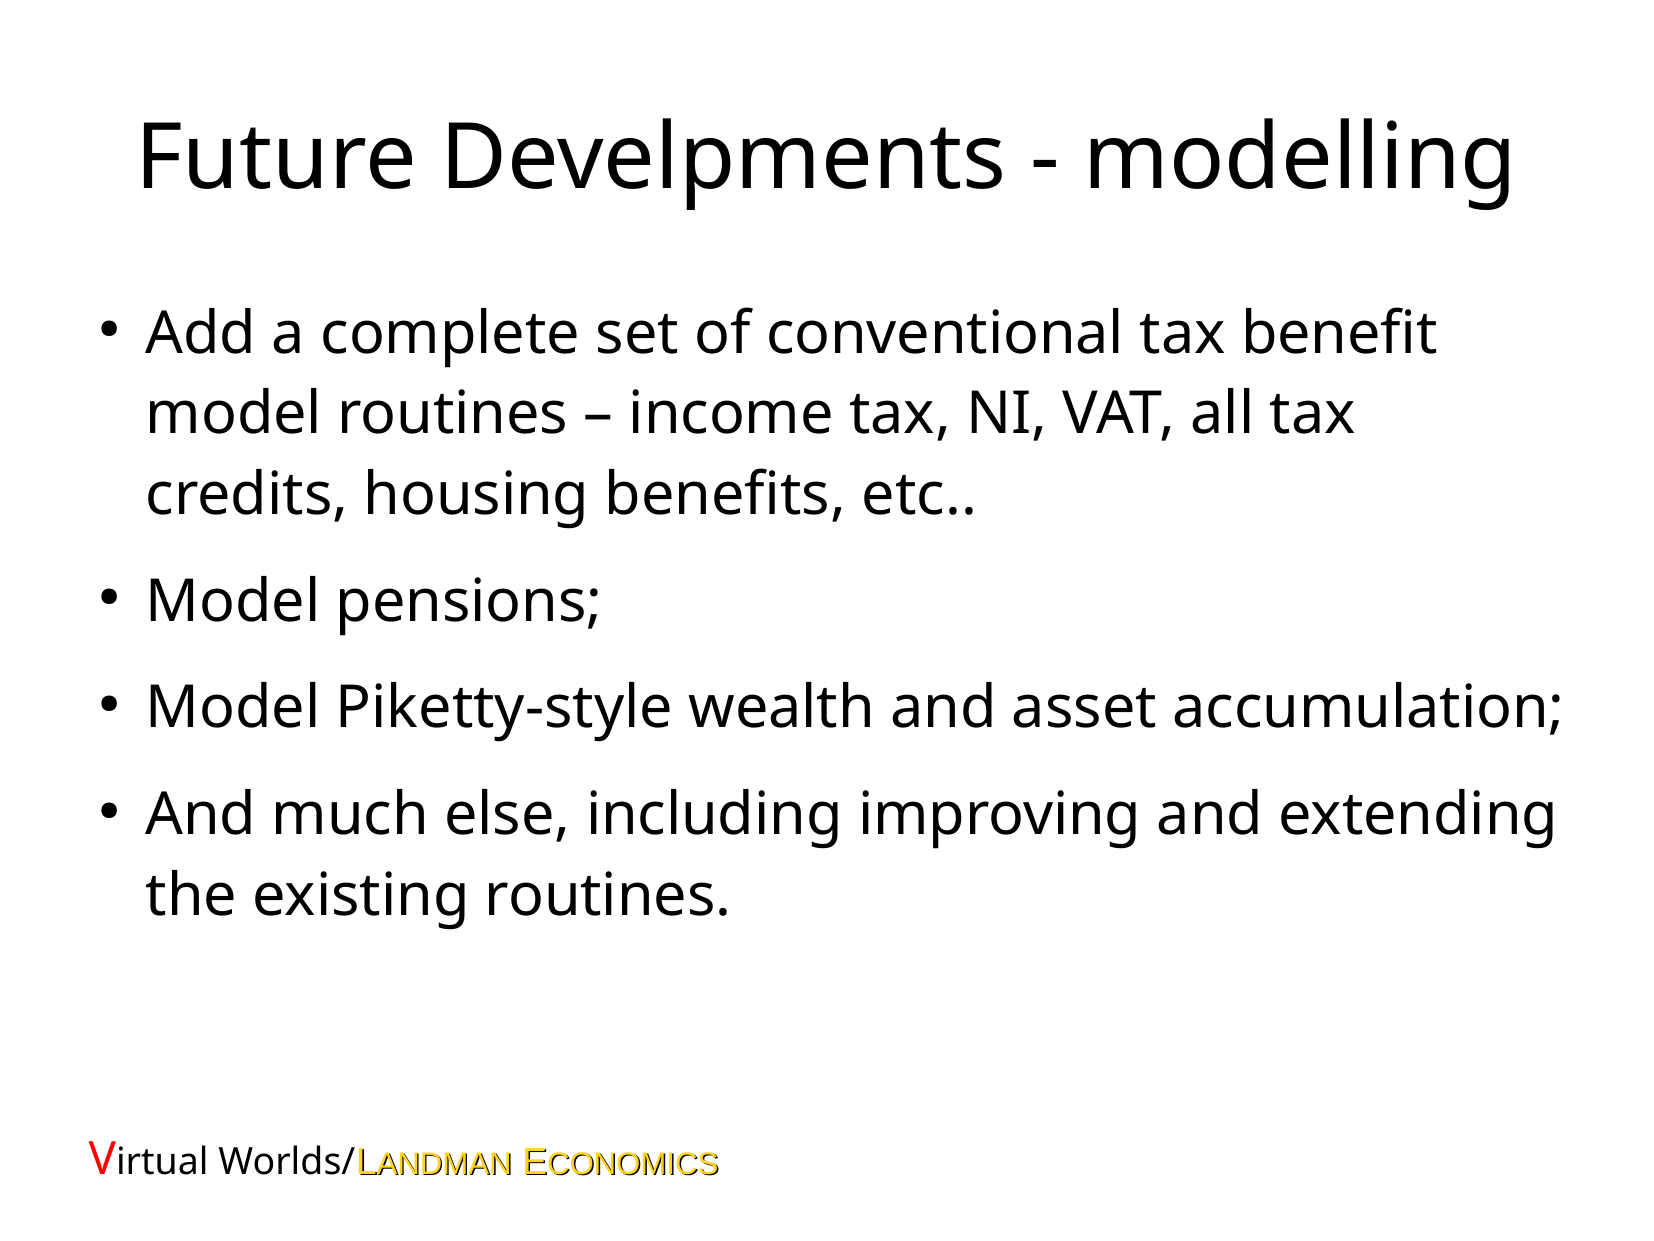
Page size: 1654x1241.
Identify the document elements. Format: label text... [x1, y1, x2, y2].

title Future Develpments - modelling [82, 49, 1571, 257]
list Add a complete set of conventional tax benefit model routines – income tax, NI, VAT, all tax credits, housing benefits, etc.. Model pensions; Model Piketty-style wealth and asset accumulation; And much else, including improving and extending the existing routines. [82, 290, 1571, 1010]
